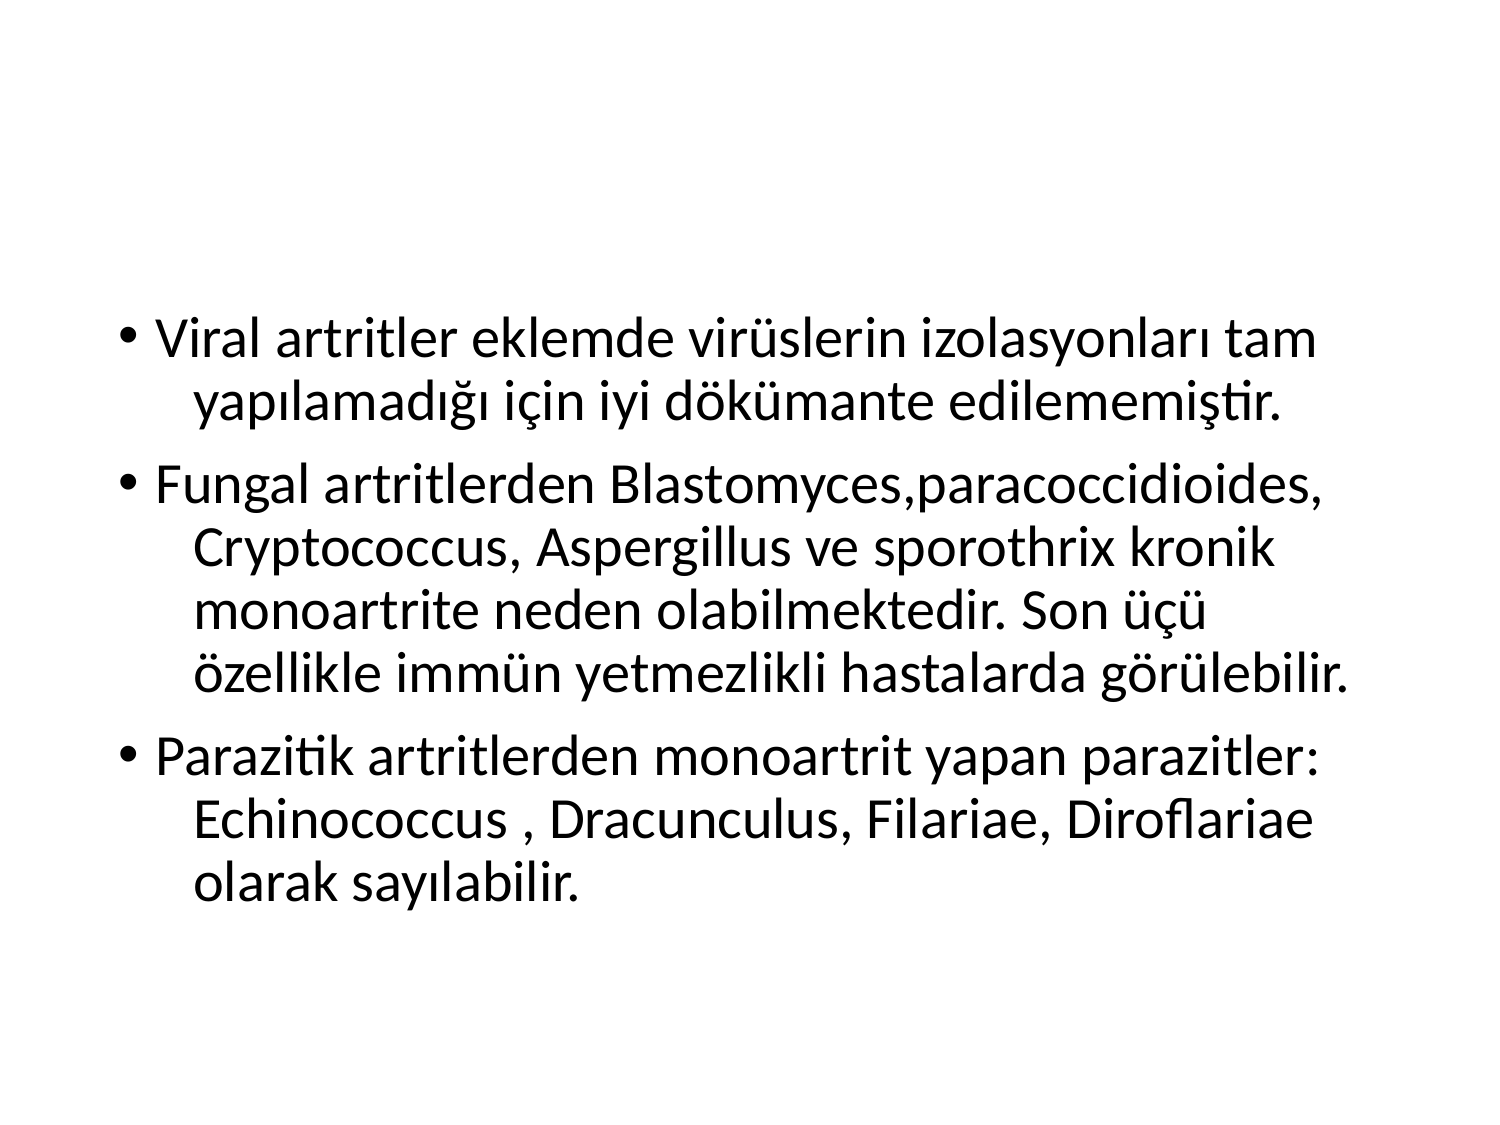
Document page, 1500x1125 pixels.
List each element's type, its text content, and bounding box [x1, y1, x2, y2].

list Viral artritler eklemde virüslerin izolasyonları tam yapılamadığı için iyi dökümante edilememiştir. Fungal artritlerden Blastomyces,paracoccidioides, Cryptococcus, Aspergillus ve sporothrix kronik monoartrite neden olabilmektedir. Son üçü özellikle immün yetmezlikli hastalarda görülebilir. Parazitik artritlerden monoartrit yapan parazitler: Echinococcus , Dracunculus, Filariae, Diroflariae olarak sayılabilir. [103, 299, 1397, 1014]
